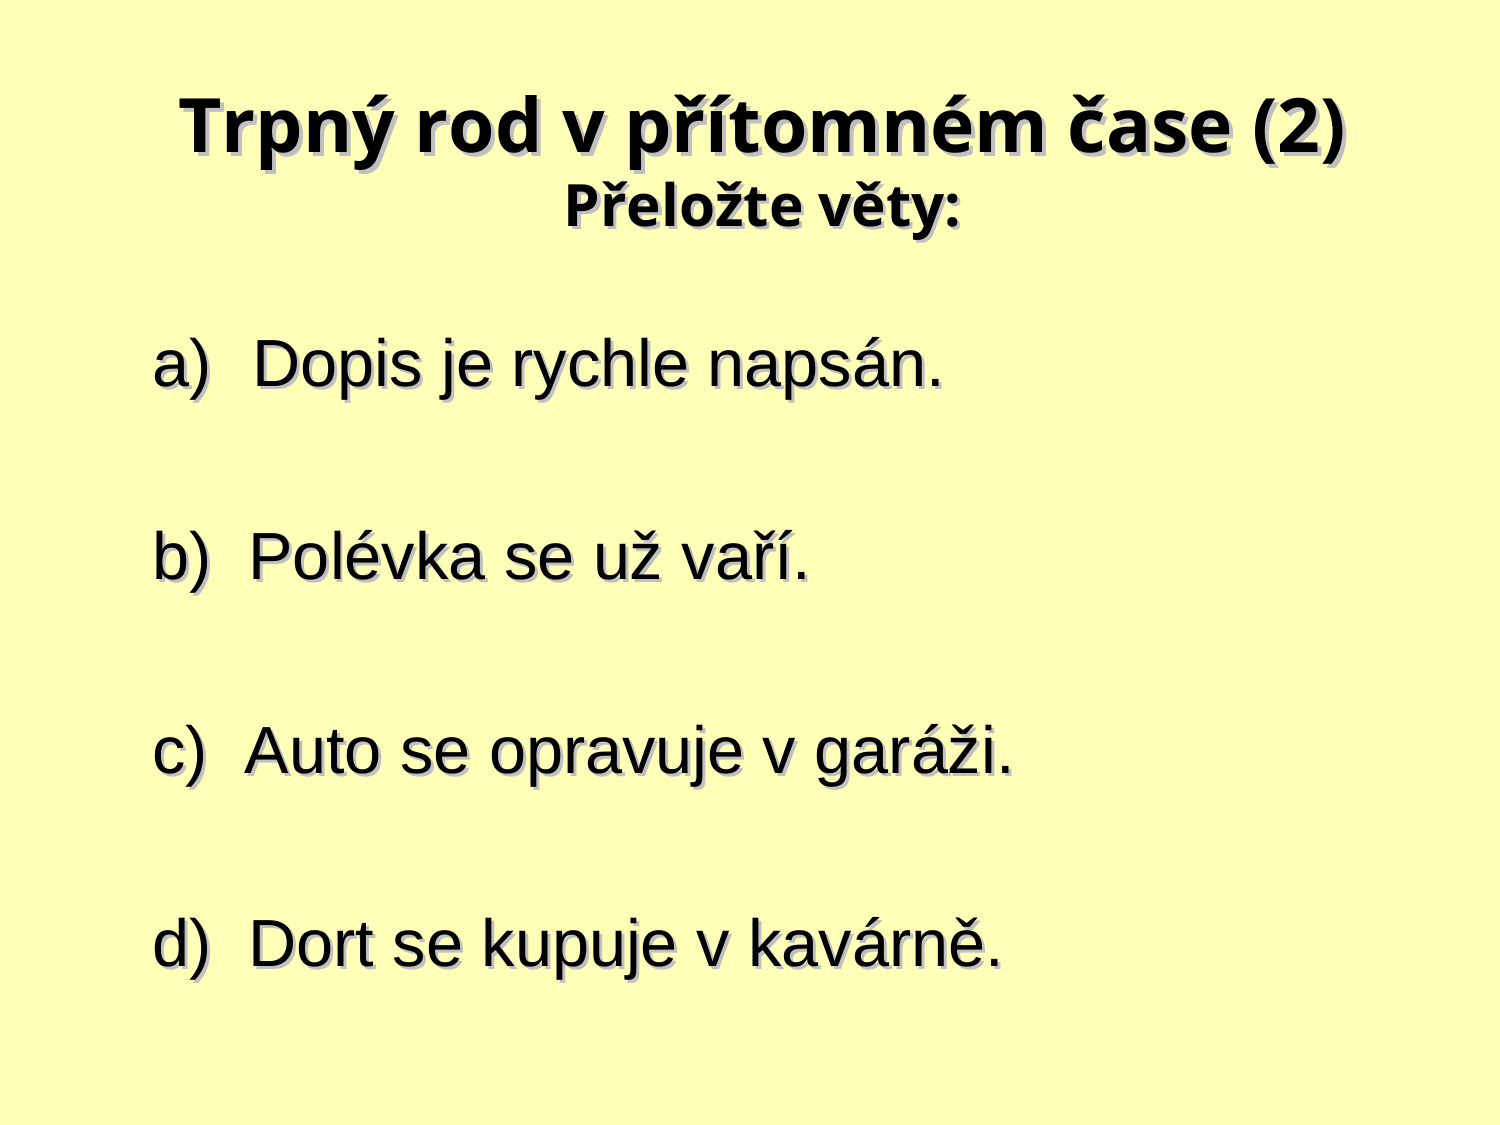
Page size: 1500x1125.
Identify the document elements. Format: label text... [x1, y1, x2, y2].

title Trpný rod v přítomném čase (2) Přeložte věty: [75, 40, 1451, 276]
list Dopis je rychle napsán. b) Polévka se už vaří. c) Auto se opravuje v garáži. d) Dort se kupuje v kavárně. [137, 312, 1451, 1000]
